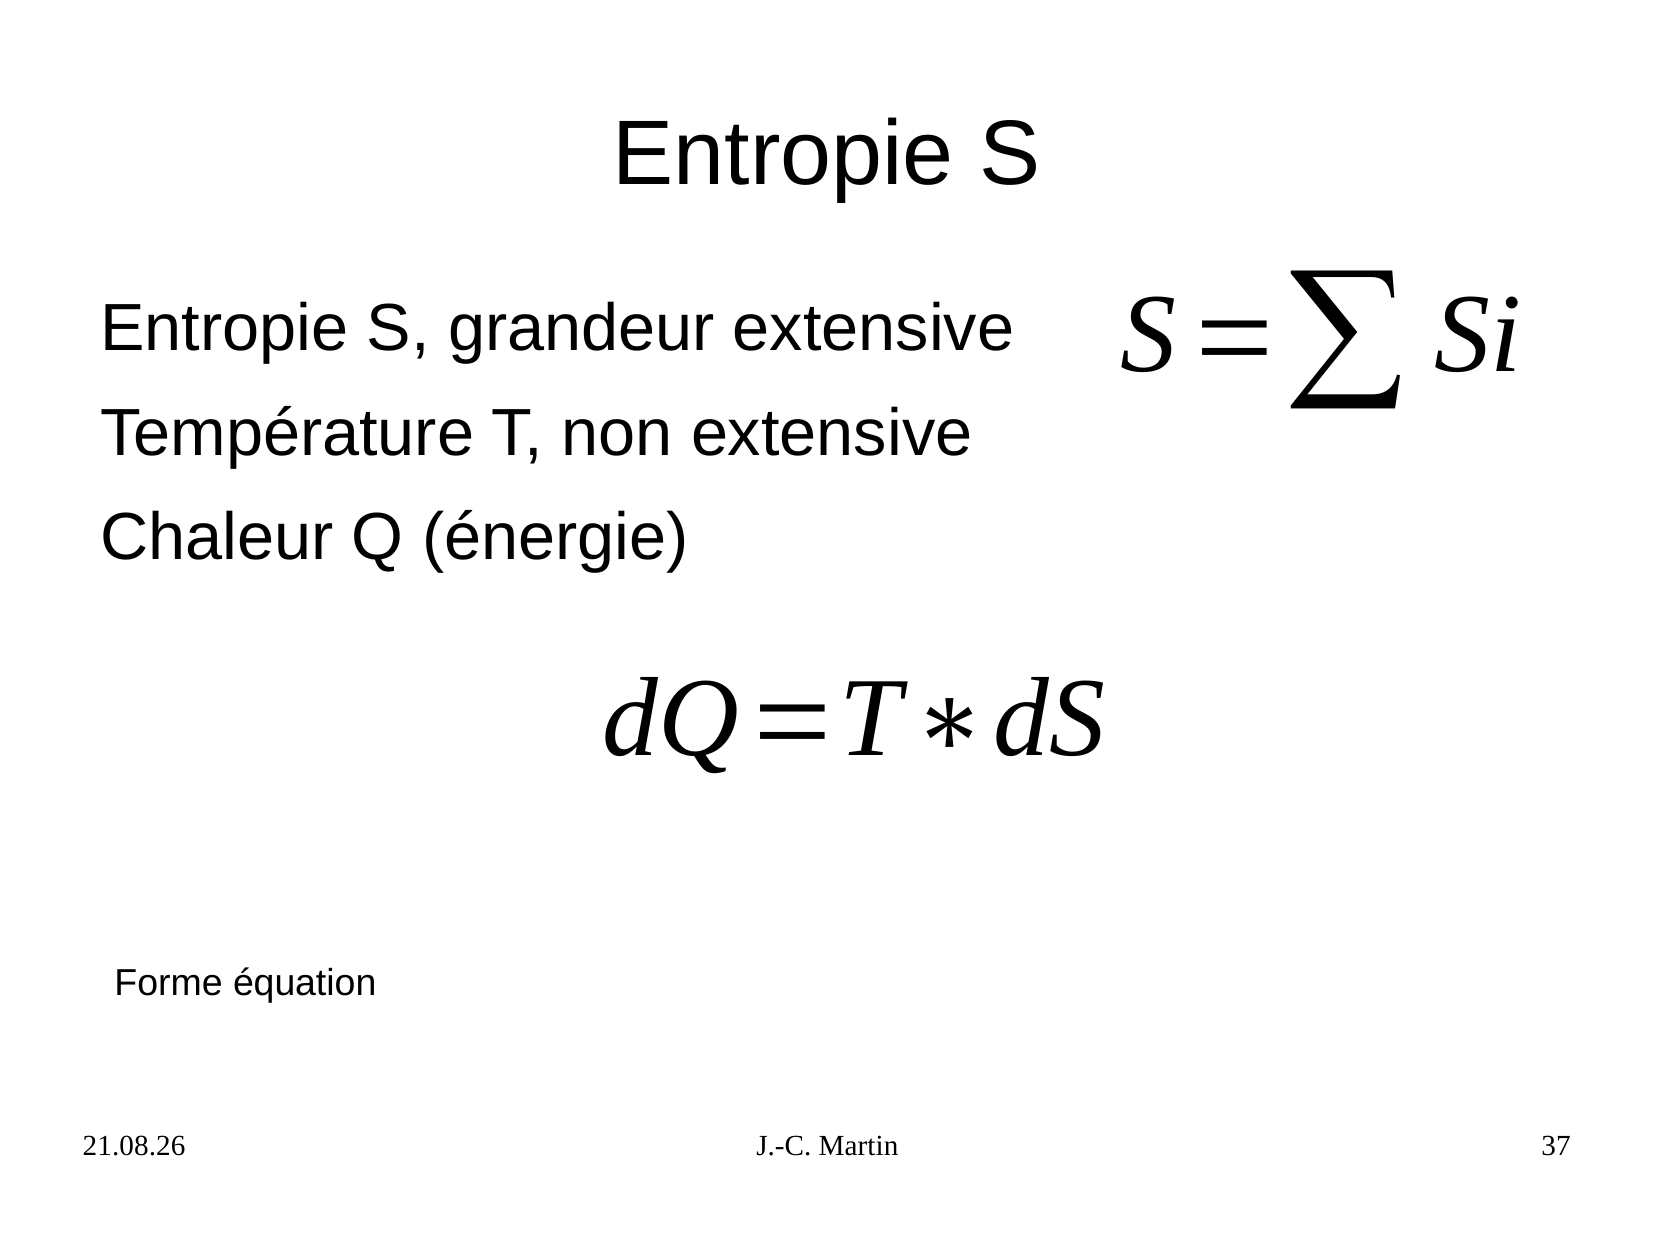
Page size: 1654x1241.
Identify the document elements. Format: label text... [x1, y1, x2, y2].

list Entropie S, grandeur extensive Température T, non extensive Chaleur Q (énergie) [82, 290, 1571, 1109]
text_box Forme équation [99, 953, 392, 1016]
chart [574, 649, 1132, 785]
title Entropie S [82, 49, 1571, 257]
chart [1092, 258, 1549, 414]
